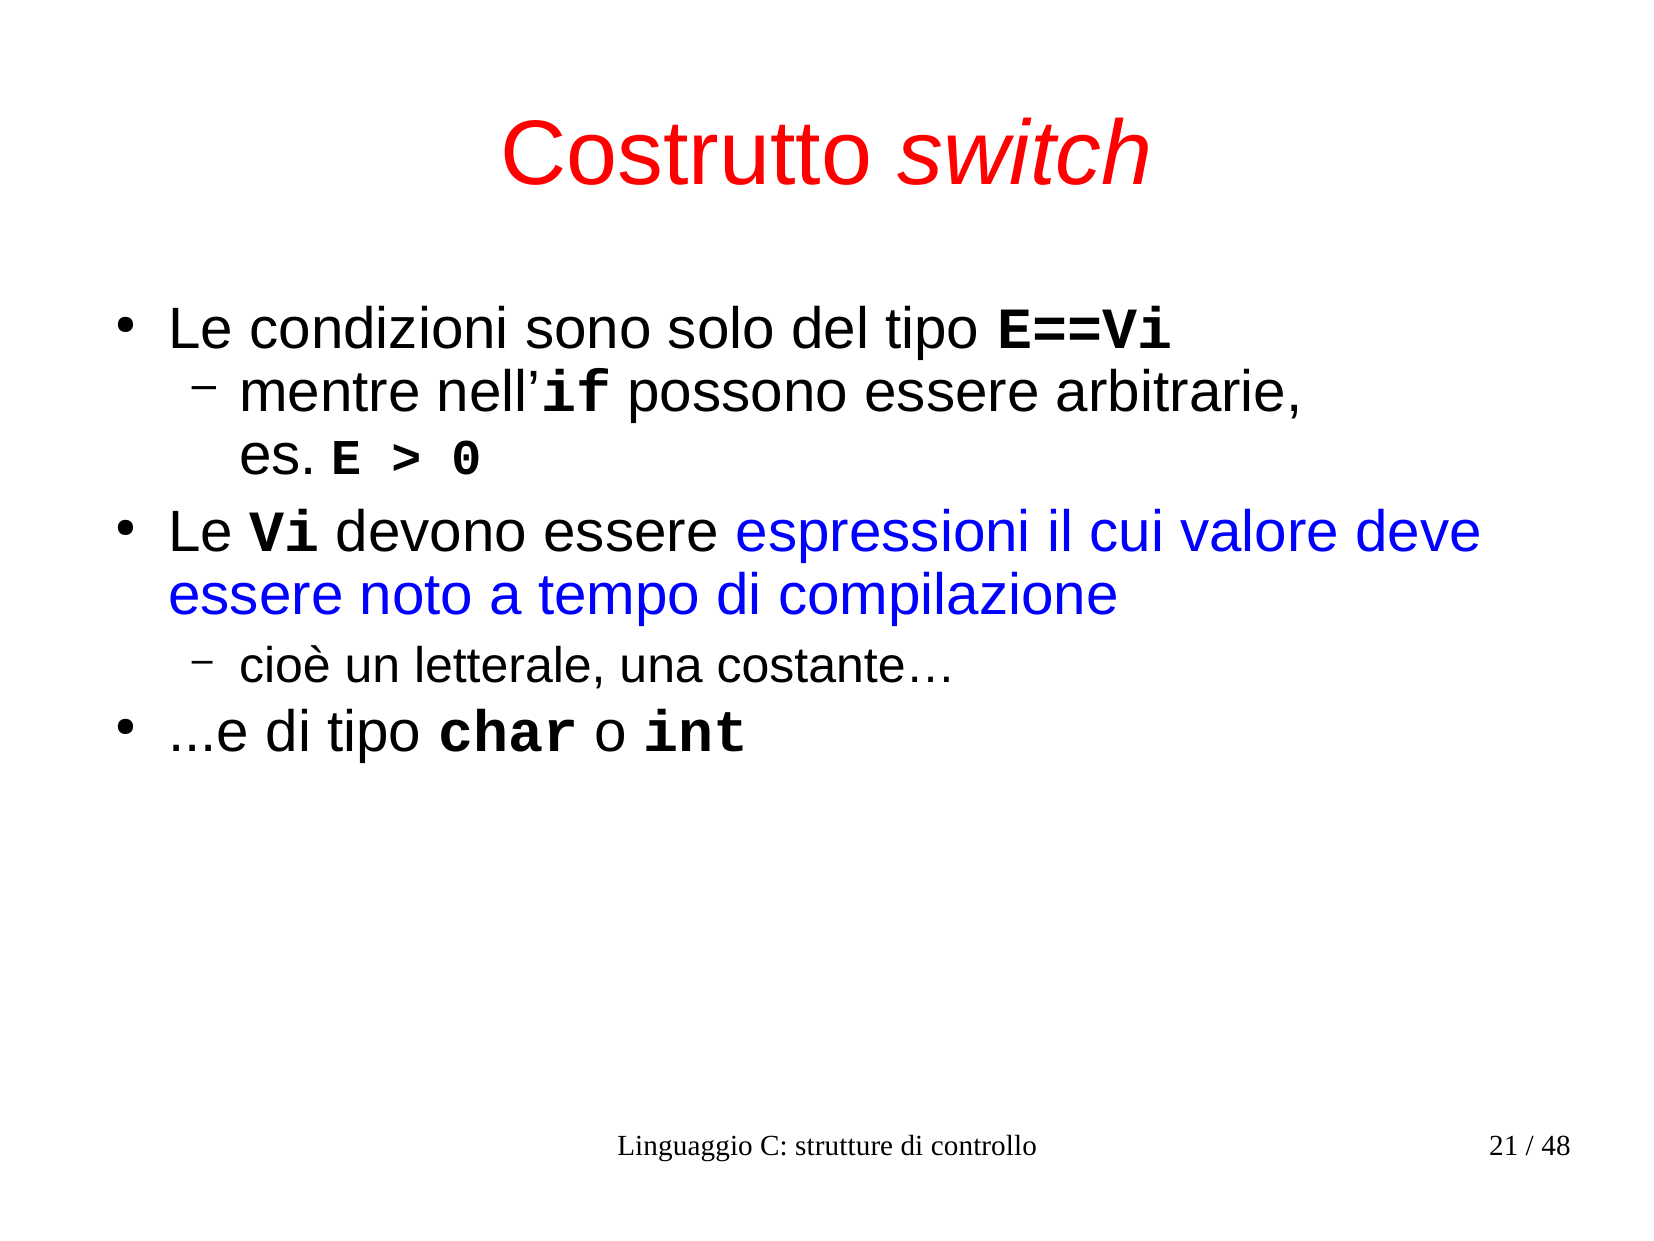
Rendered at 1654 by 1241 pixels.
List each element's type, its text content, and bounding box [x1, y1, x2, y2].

title Costrutto switch [82, 49, 1571, 257]
list Le condizioni sono solo del tipo E==Vi mentre nell’if possono essere arbitrarie, es. E > 0 Le Vi devono essere espressioni il cui valore deve essere noto a tempo di compilazione cioè un letterale, una costante… ...e di tipo char o int [82, 290, 1571, 1109]
